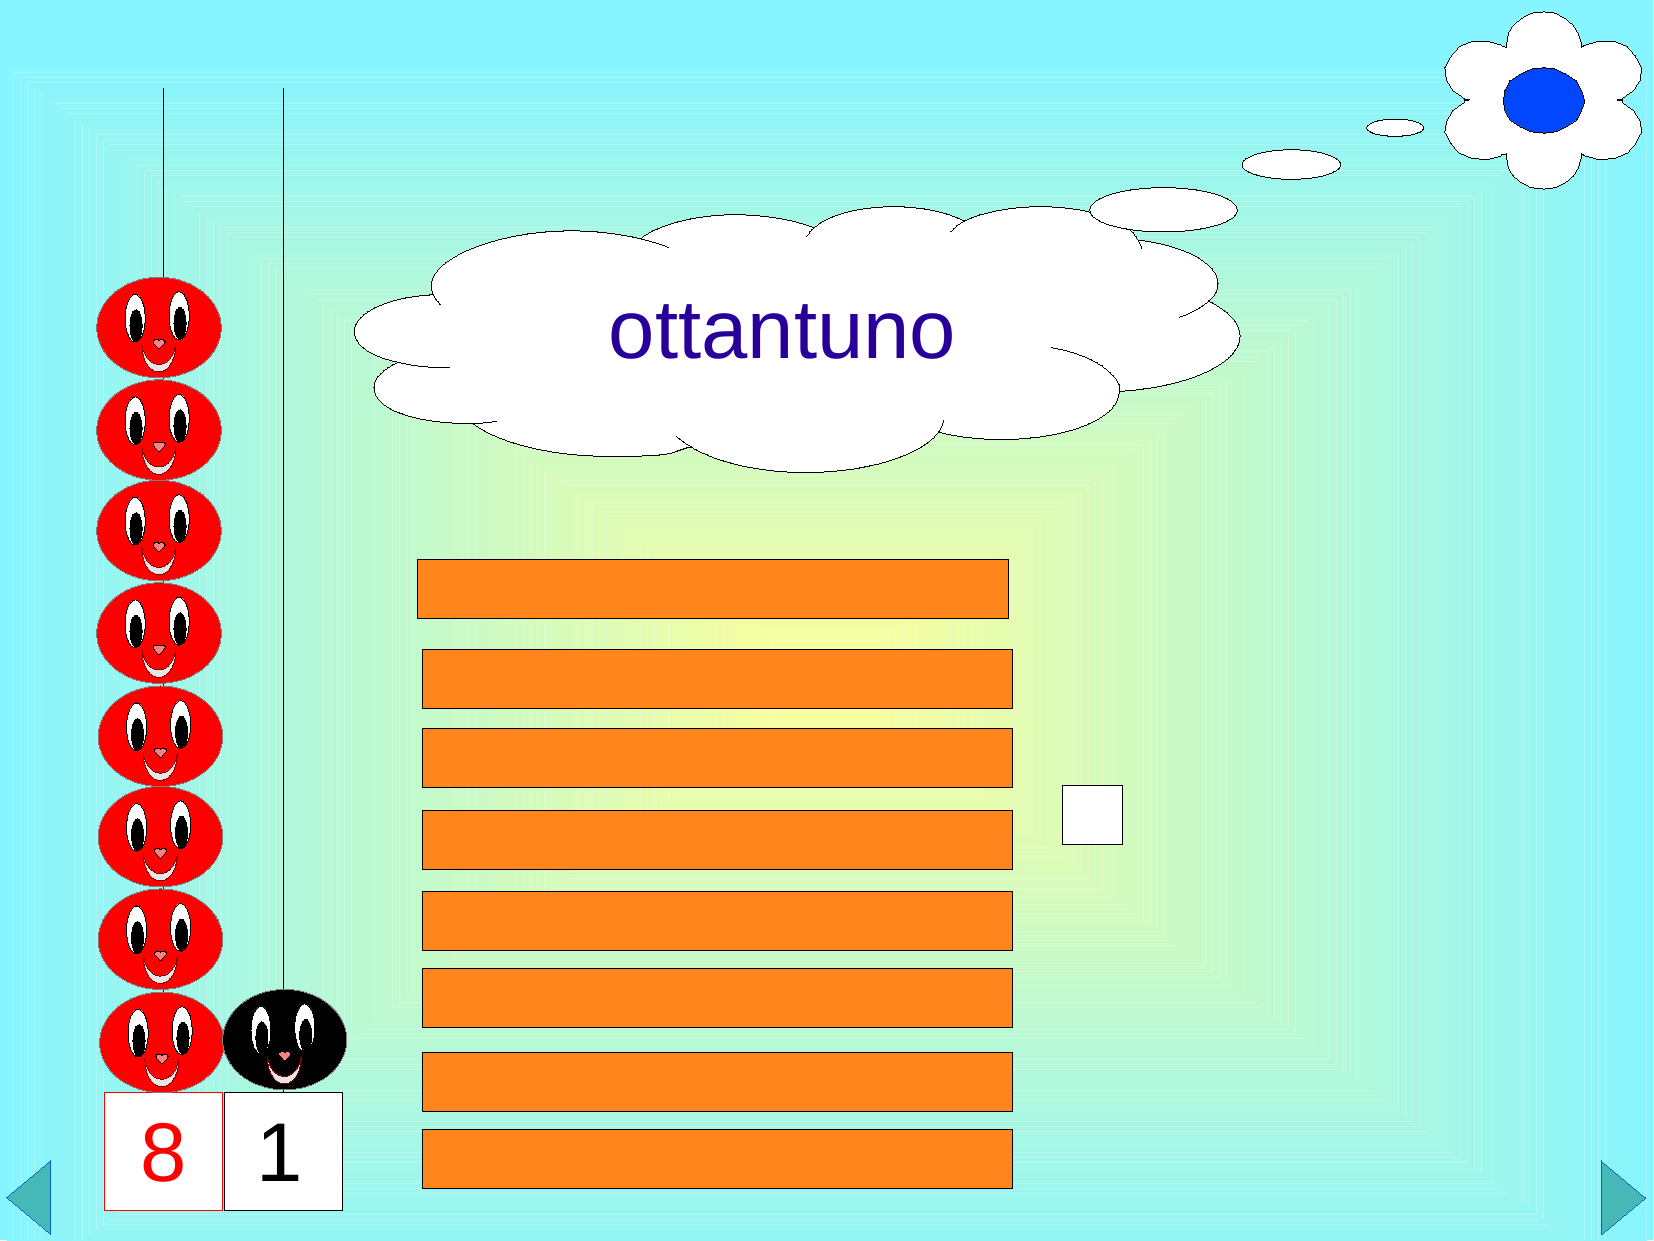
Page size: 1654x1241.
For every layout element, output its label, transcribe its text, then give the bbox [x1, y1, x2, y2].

text_box [99, 989, 347, 1098]
text_box [422, 1052, 1013, 1112]
text_box [1366, 119, 1424, 137]
text_box [354, 187, 1241, 473]
text_box [224, 1207, 343, 1211]
text_box [417, 559, 1009, 619]
text_box [422, 728, 1013, 788]
text_box [422, 968, 1013, 1028]
text_box [1062, 785, 1123, 845]
text_box [104, 1207, 223, 1211]
text_box [1242, 149, 1341, 180]
text_box [96, 277, 222, 378]
text_box [422, 649, 1013, 709]
text_box [422, 1129, 1013, 1189]
text_box [224, 1092, 343, 1098]
text_box [98, 685, 223, 887]
text_box [422, 810, 1013, 870]
text_box [1601, 1160, 1646, 1235]
text_box [96, 379, 222, 581]
text_box [96, 582, 222, 684]
text_box [422, 891, 1013, 951]
text_box [98, 888, 223, 990]
text_box 8 1 [88, 1098, 355, 1207]
text_box [6, 1160, 51, 1235]
text_box [1444, 11, 1642, 190]
text_box ottantuno [472, 276, 1093, 384]
